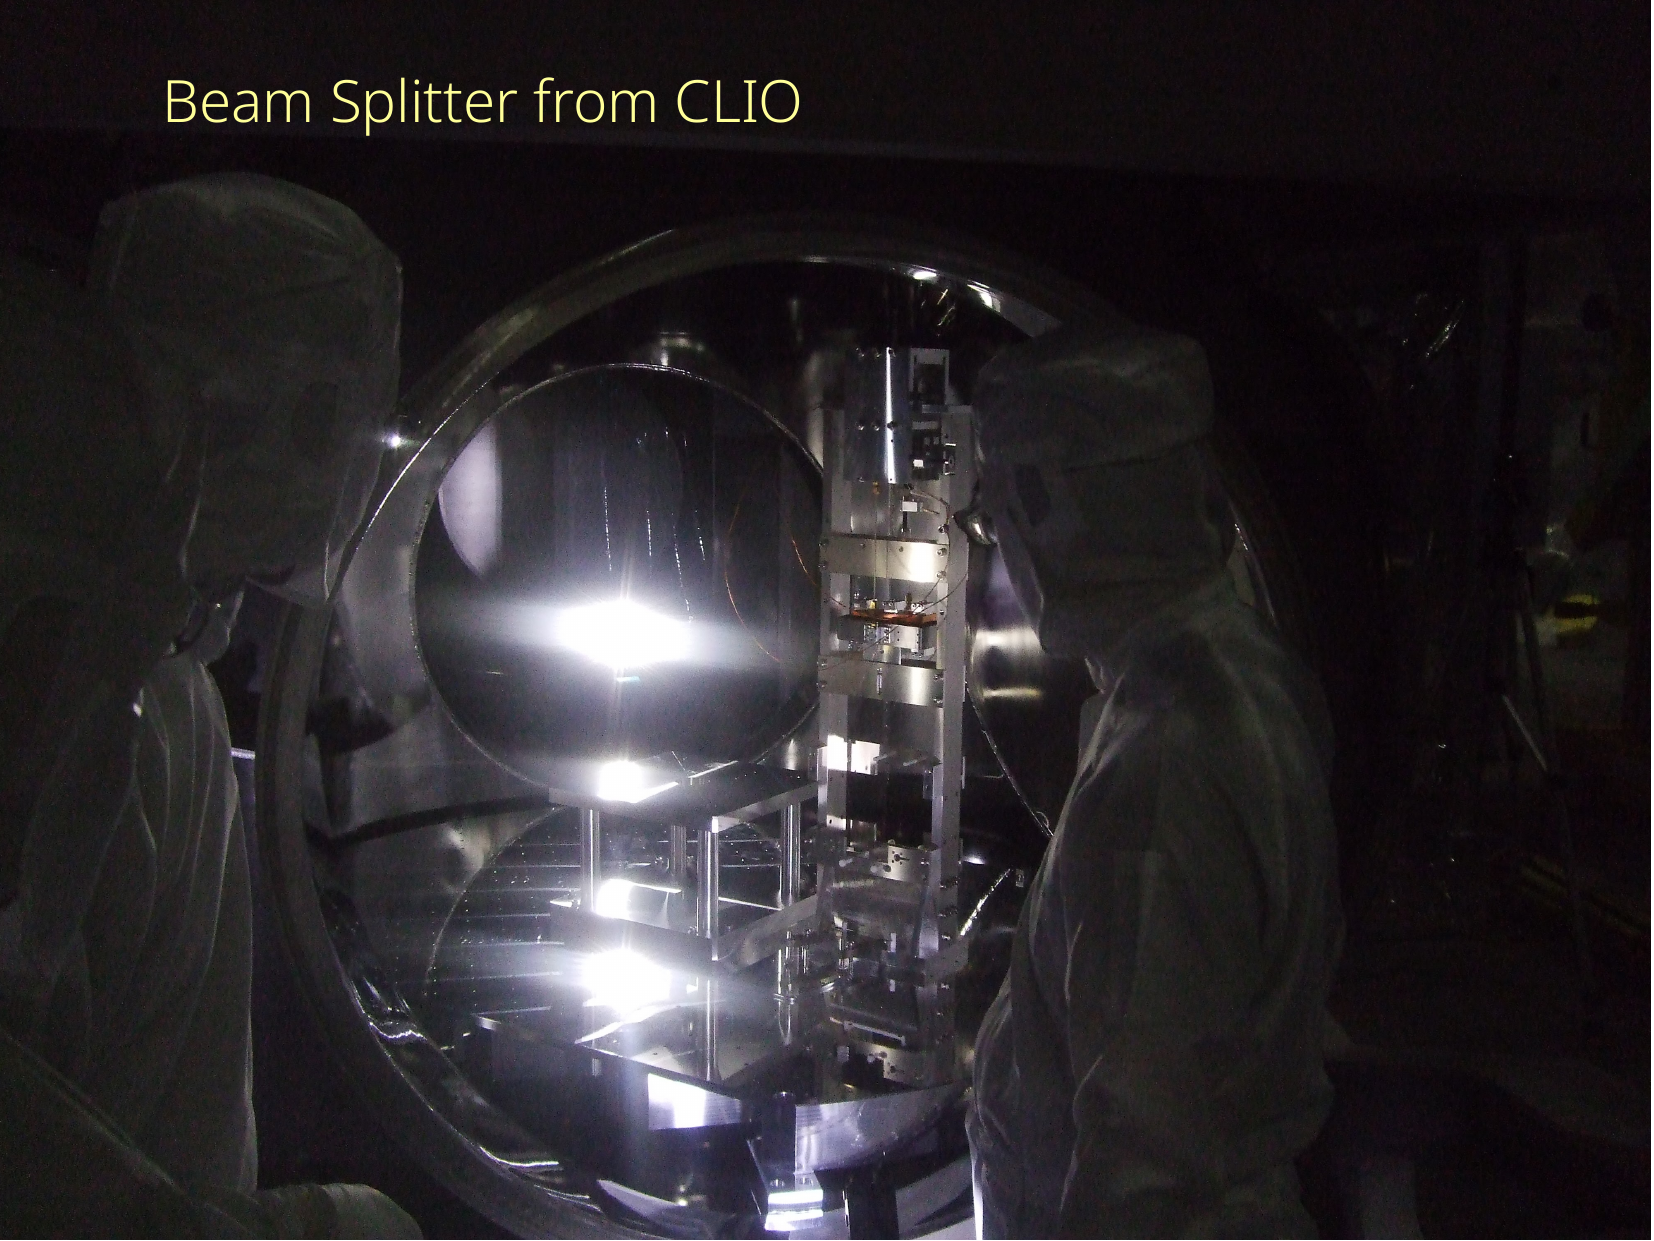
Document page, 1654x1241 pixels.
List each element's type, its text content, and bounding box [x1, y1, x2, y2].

text_box Beam Splitter from CLIO [147, 53, 888, 140]
picture [0, 0, 1651, 1240]
